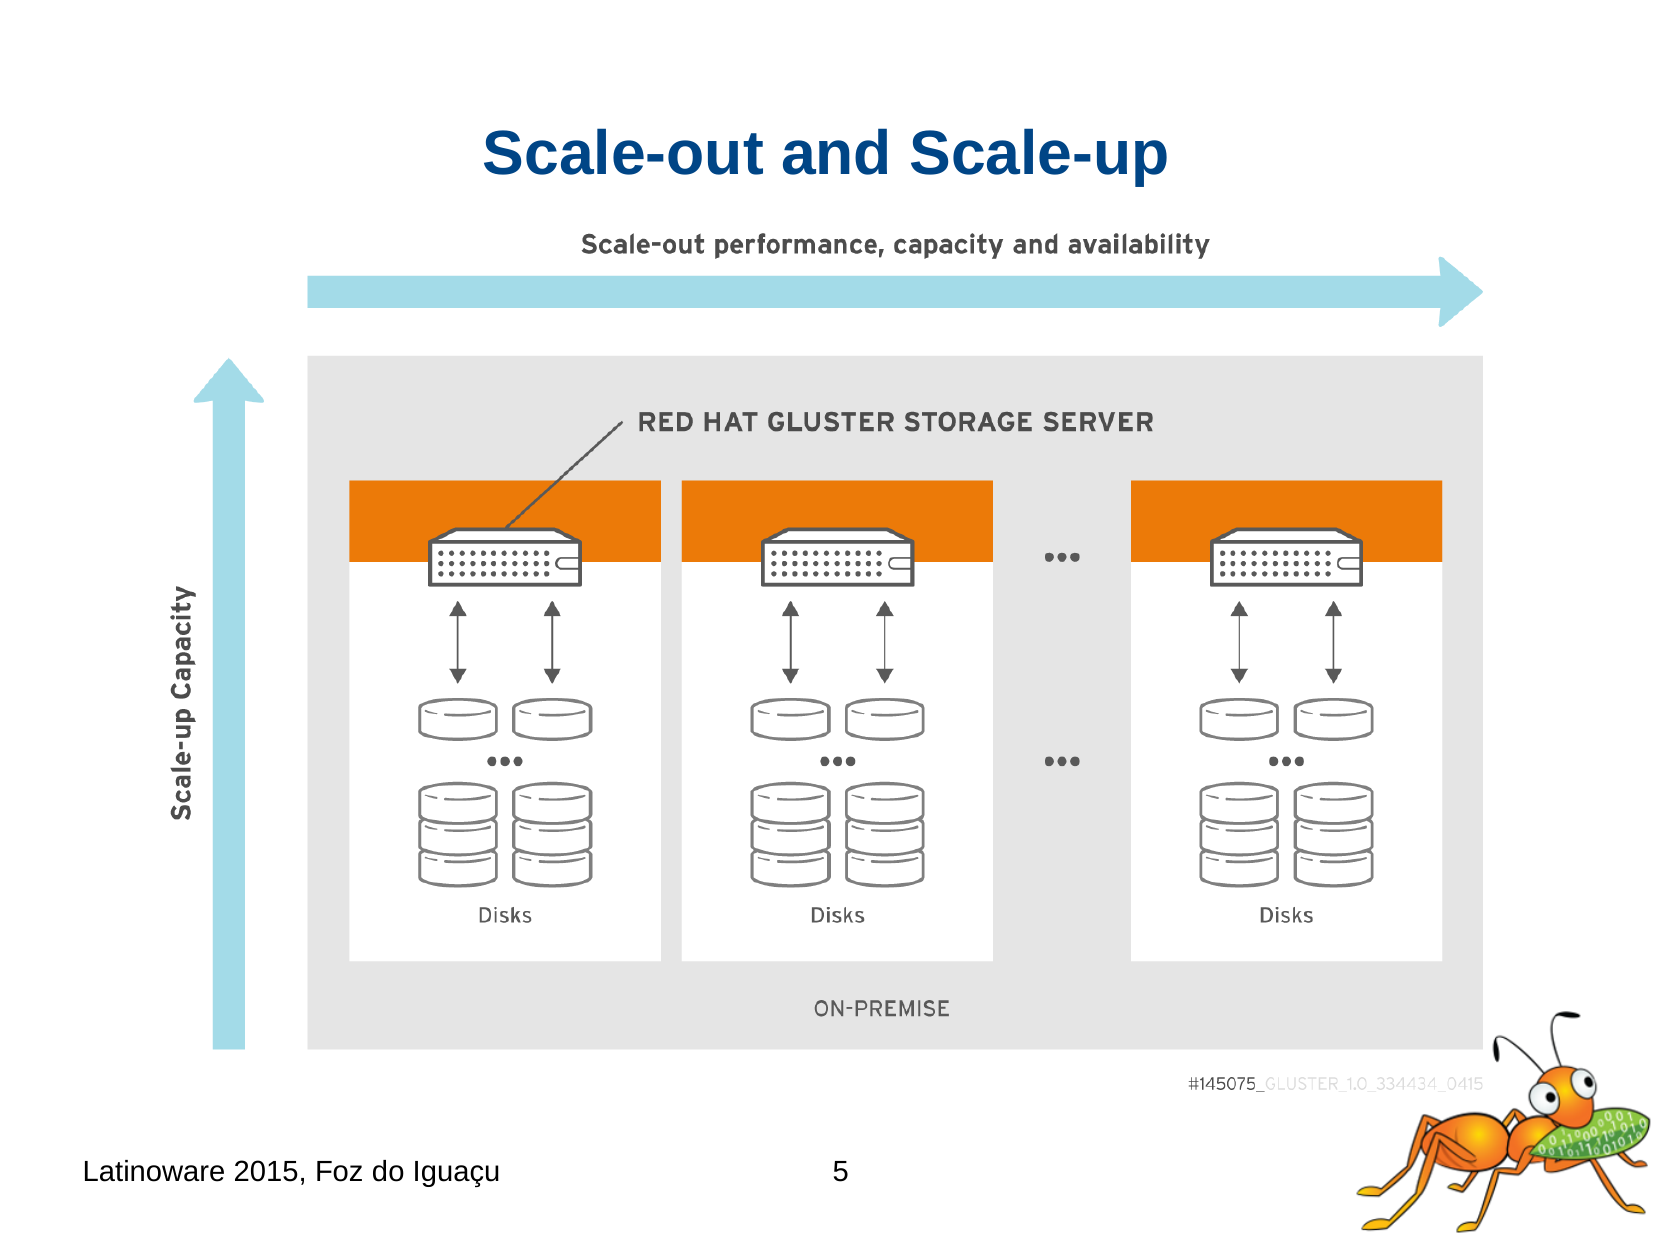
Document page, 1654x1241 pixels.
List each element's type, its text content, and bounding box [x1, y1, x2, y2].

picture [170, 233, 1654, 1235]
title Scale-out and Scale-up [82, 49, 1571, 257]
